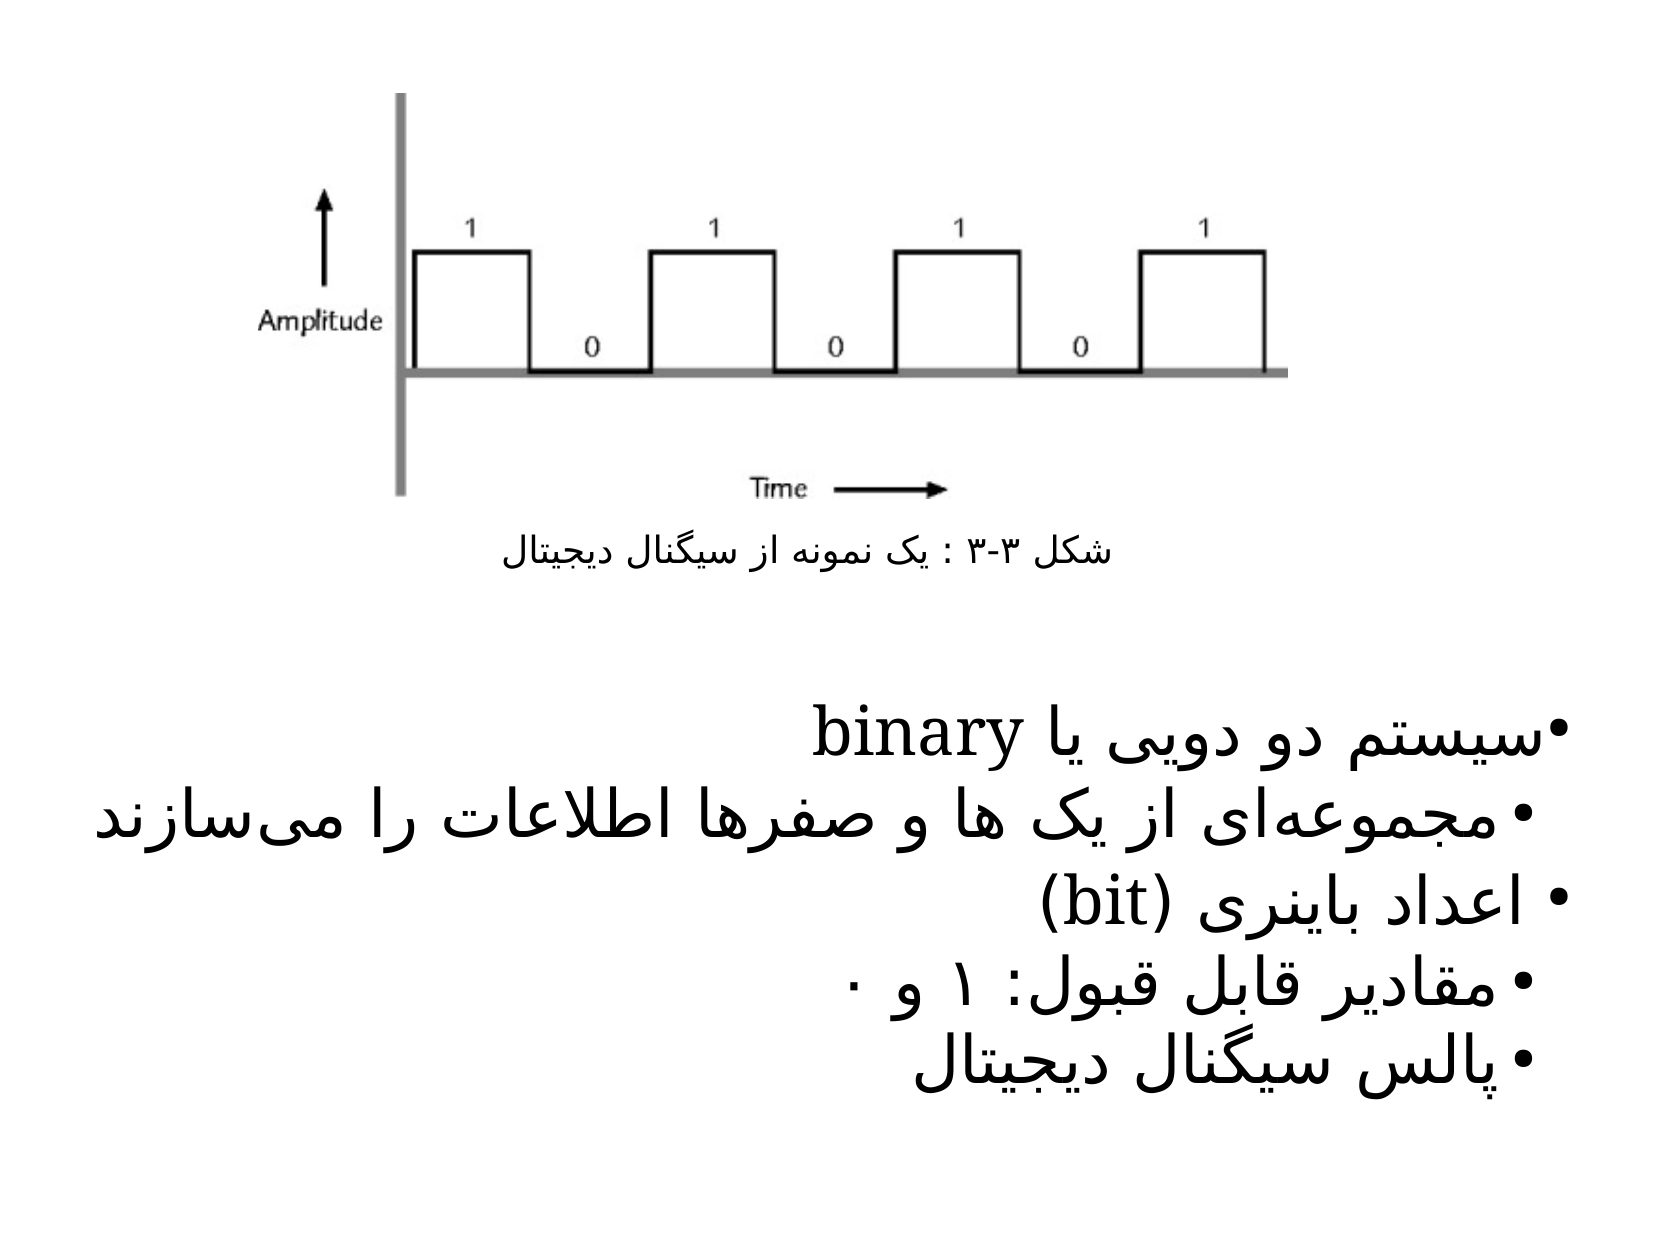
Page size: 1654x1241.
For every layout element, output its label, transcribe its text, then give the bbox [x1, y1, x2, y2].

subtitle سیستم دو دویی یا binary مجموعه‌ای از یک ها و صفرها اطلاعات را می‌سازند اعداد باینری (bit) مقادیر قابل قبول: ۱ و ۰ پالس سیگنال دیجیتال [82, 641, 1571, 1143]
text_box شکل ۳-۳ : یک نمونه از سیگنال دیجیتال [258, 518, 1392, 579]
picture [258, 93, 1288, 499]
